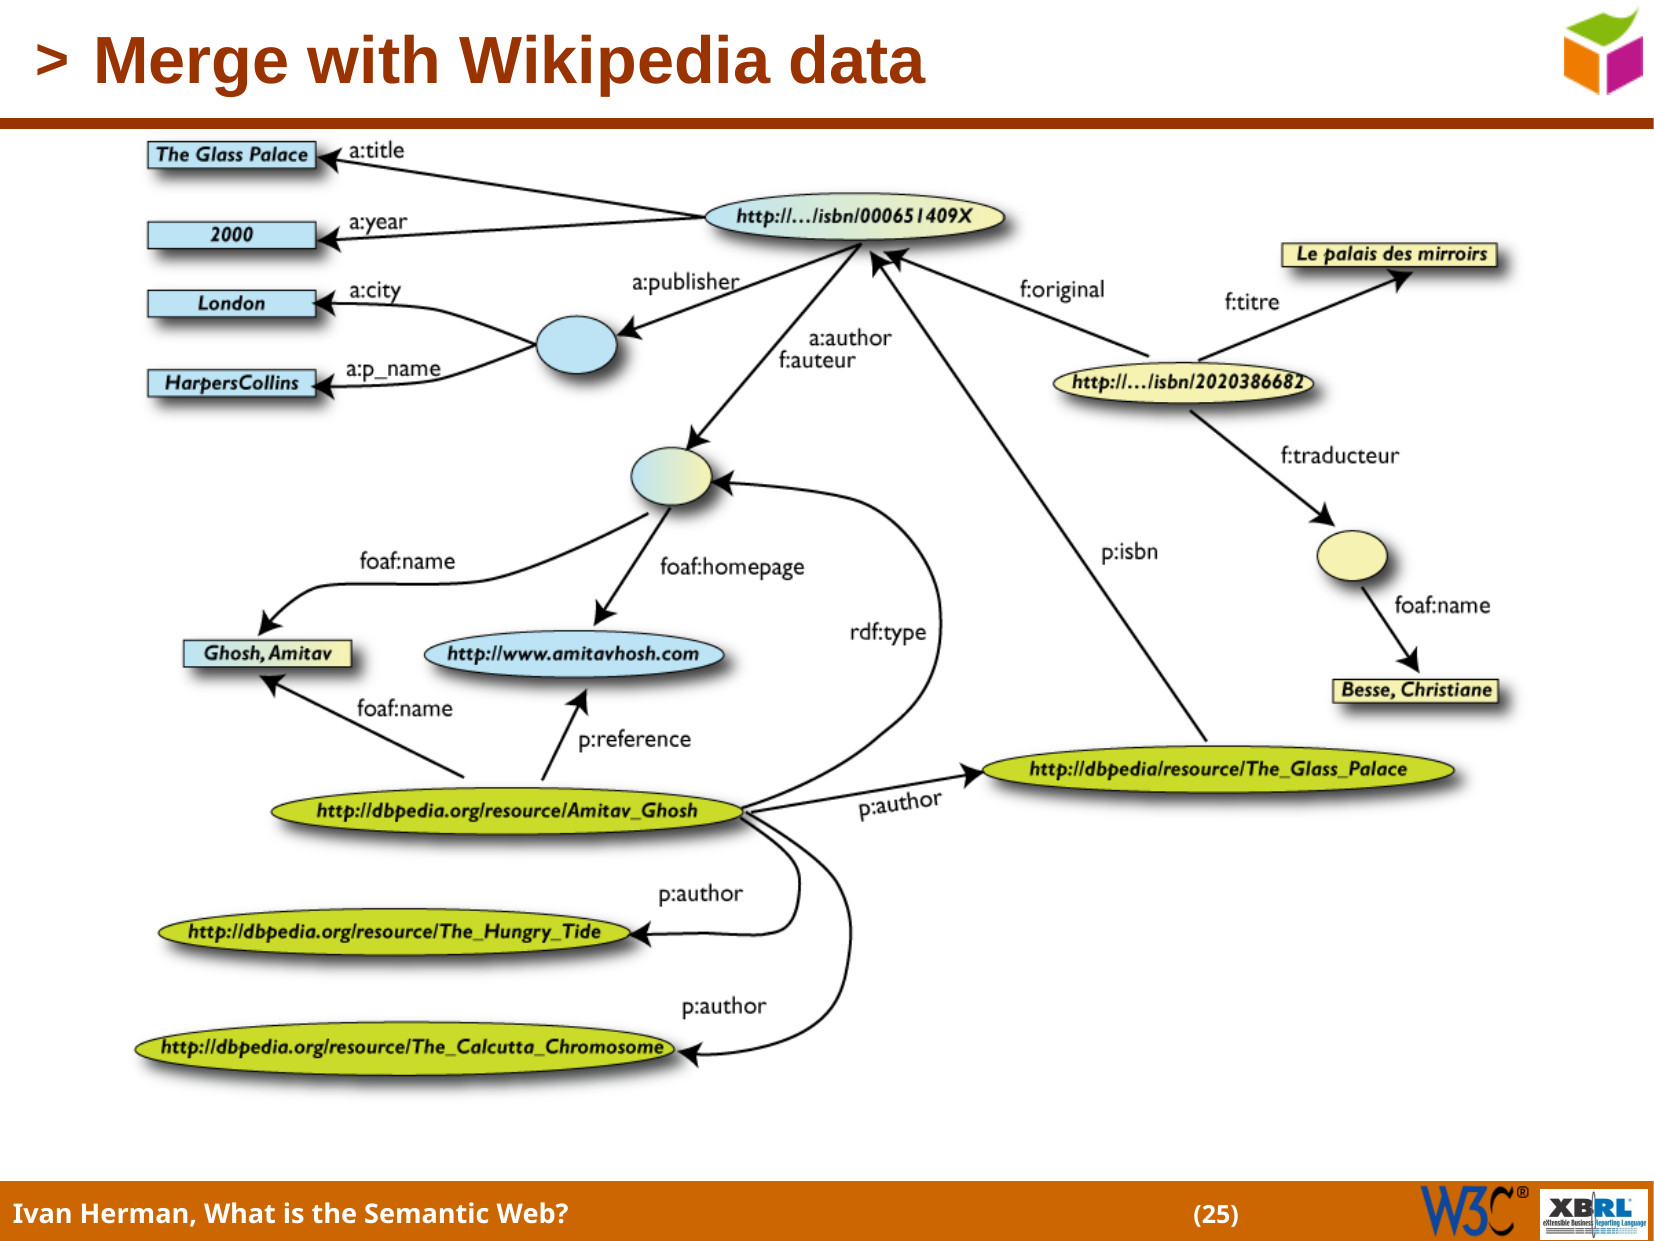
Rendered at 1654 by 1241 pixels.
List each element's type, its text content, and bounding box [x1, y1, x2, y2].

picture [1564, 5, 1643, 95]
picture [1540, 1189, 1648, 1240]
picture [1417, 1183, 1533, 1240]
title Merge with Wikipedia data [93, 0, 1493, 119]
picture [123, 130, 1530, 1107]
